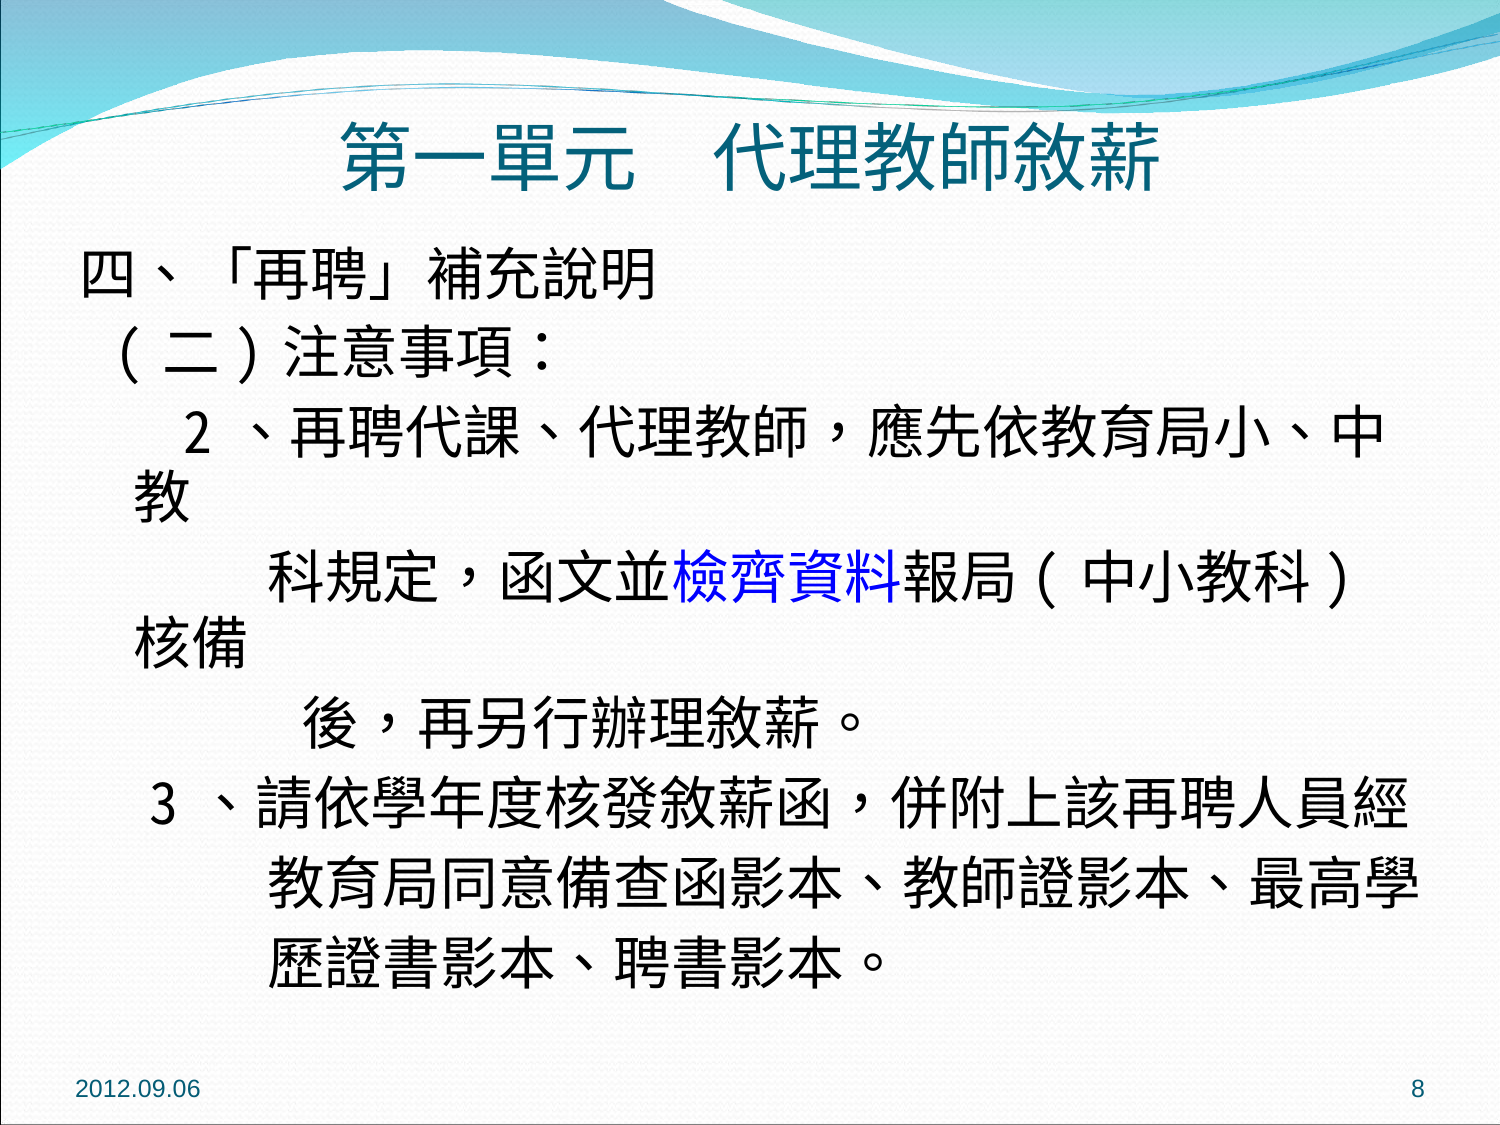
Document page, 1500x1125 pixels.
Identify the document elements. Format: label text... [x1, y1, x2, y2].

title 第一單元 代理教師敘薪 [112, 50, 1388, 201]
text_box 2012.09.06 [74, 1042, 426, 1103]
text_box <number> [1299, 1042, 1426, 1103]
picture [0, 0, 1500, 1125]
list 四、「再聘」補充說明 (二)注意事項： 2、再聘代課、代理教師，應先依教育局小、中教 科規定，函文並檢齊資料報局(中小教科)核備 後，再另行辦理敘薪。 3、請依學年度核發敘薪函，併附上該再聘人員經 教育局同意備查函影本、教師證影本、最高學 歷證書影本、聘書影本。 [64, 243, 1440, 1069]
